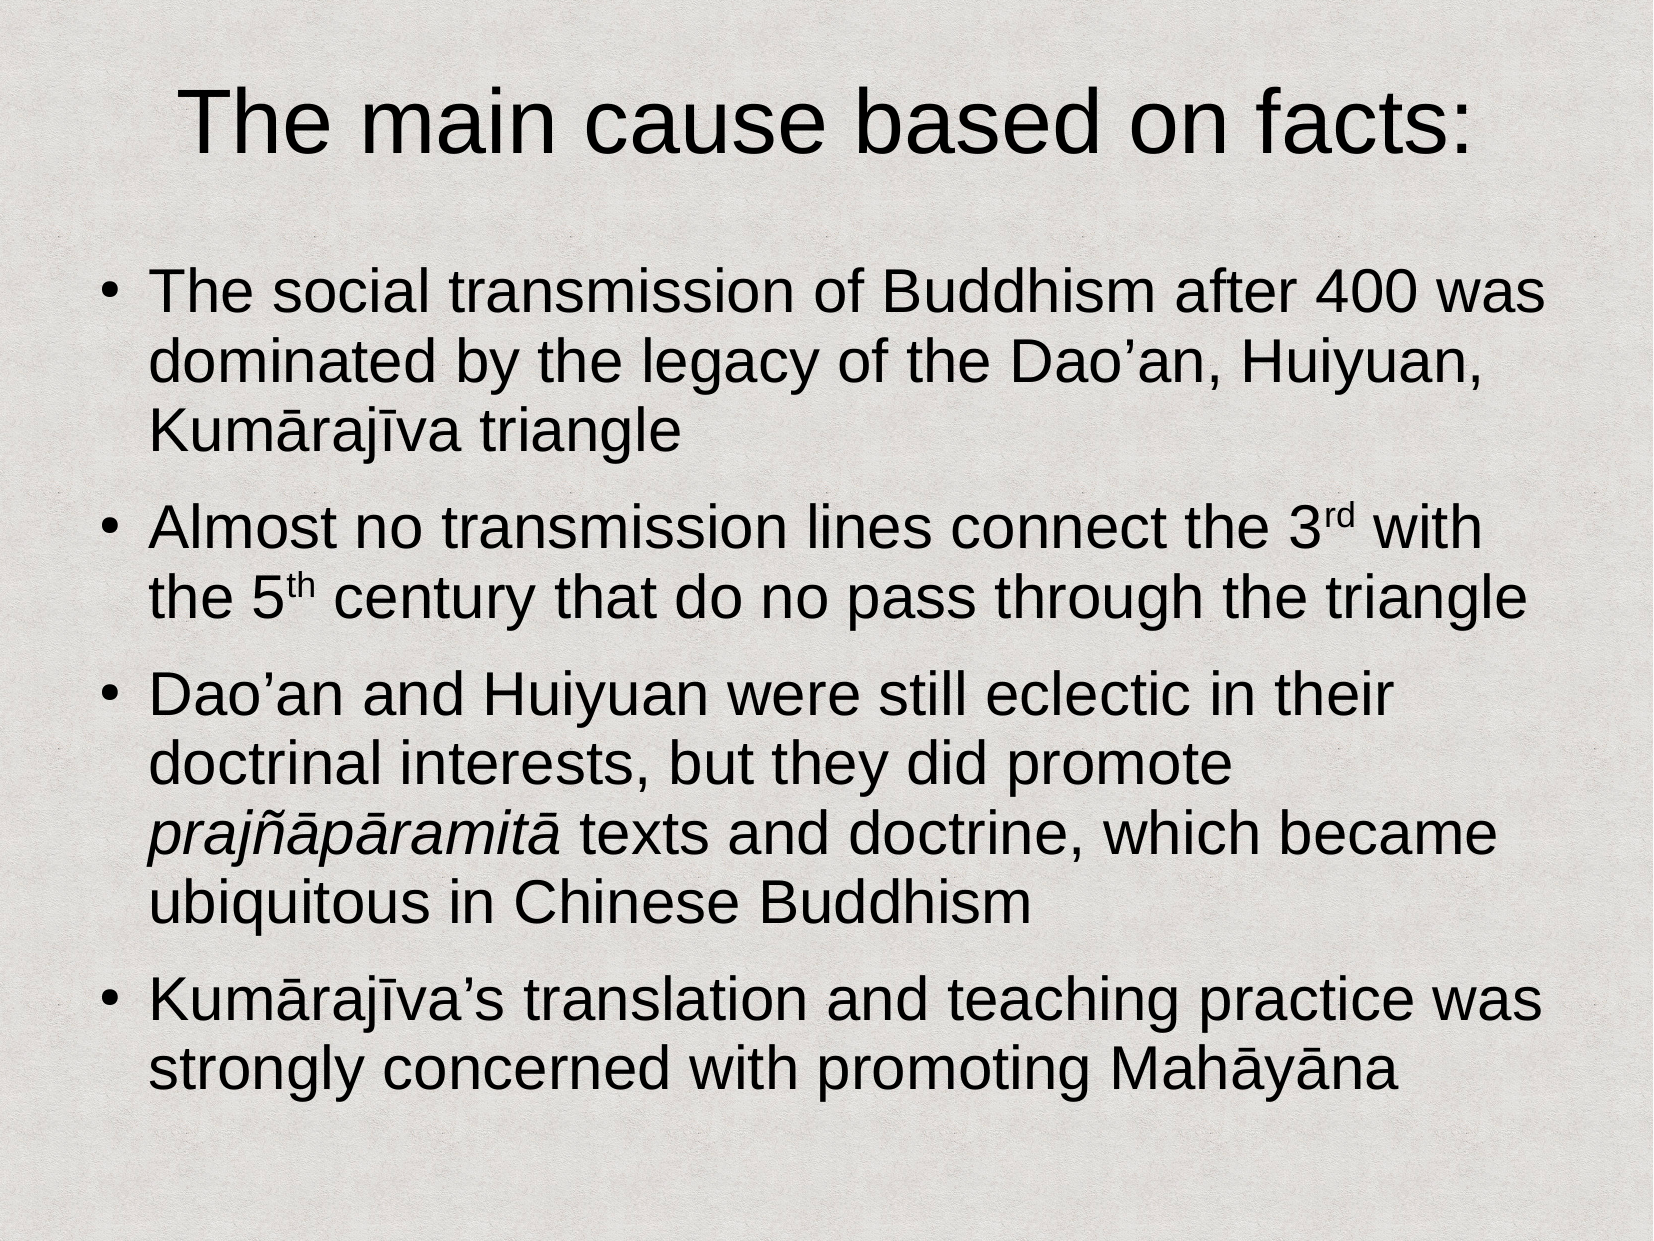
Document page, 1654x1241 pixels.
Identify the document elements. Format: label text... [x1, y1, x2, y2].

picture [0, 0, 1654, 1241]
list The social transmission of Buddhism after 400 was dominated by the legacy of the Dao’an, Huiyuan, Kumārajīva triangle Almost no transmission lines connect the 3rd with the 5th century that do no pass through the triangle Dao’an and Huiyuan were still eclectic in their doctrinal interests, but they did promote prajñāpāramitā texts and doctrine, which became ubiquitous in Chinese Buddhism Kumārajīva’s translation and teaching practice was strongly concerned with promoting Mahāyāna [82, 256, 1571, 1176]
title The main cause based on facts: [82, 18, 1571, 226]
